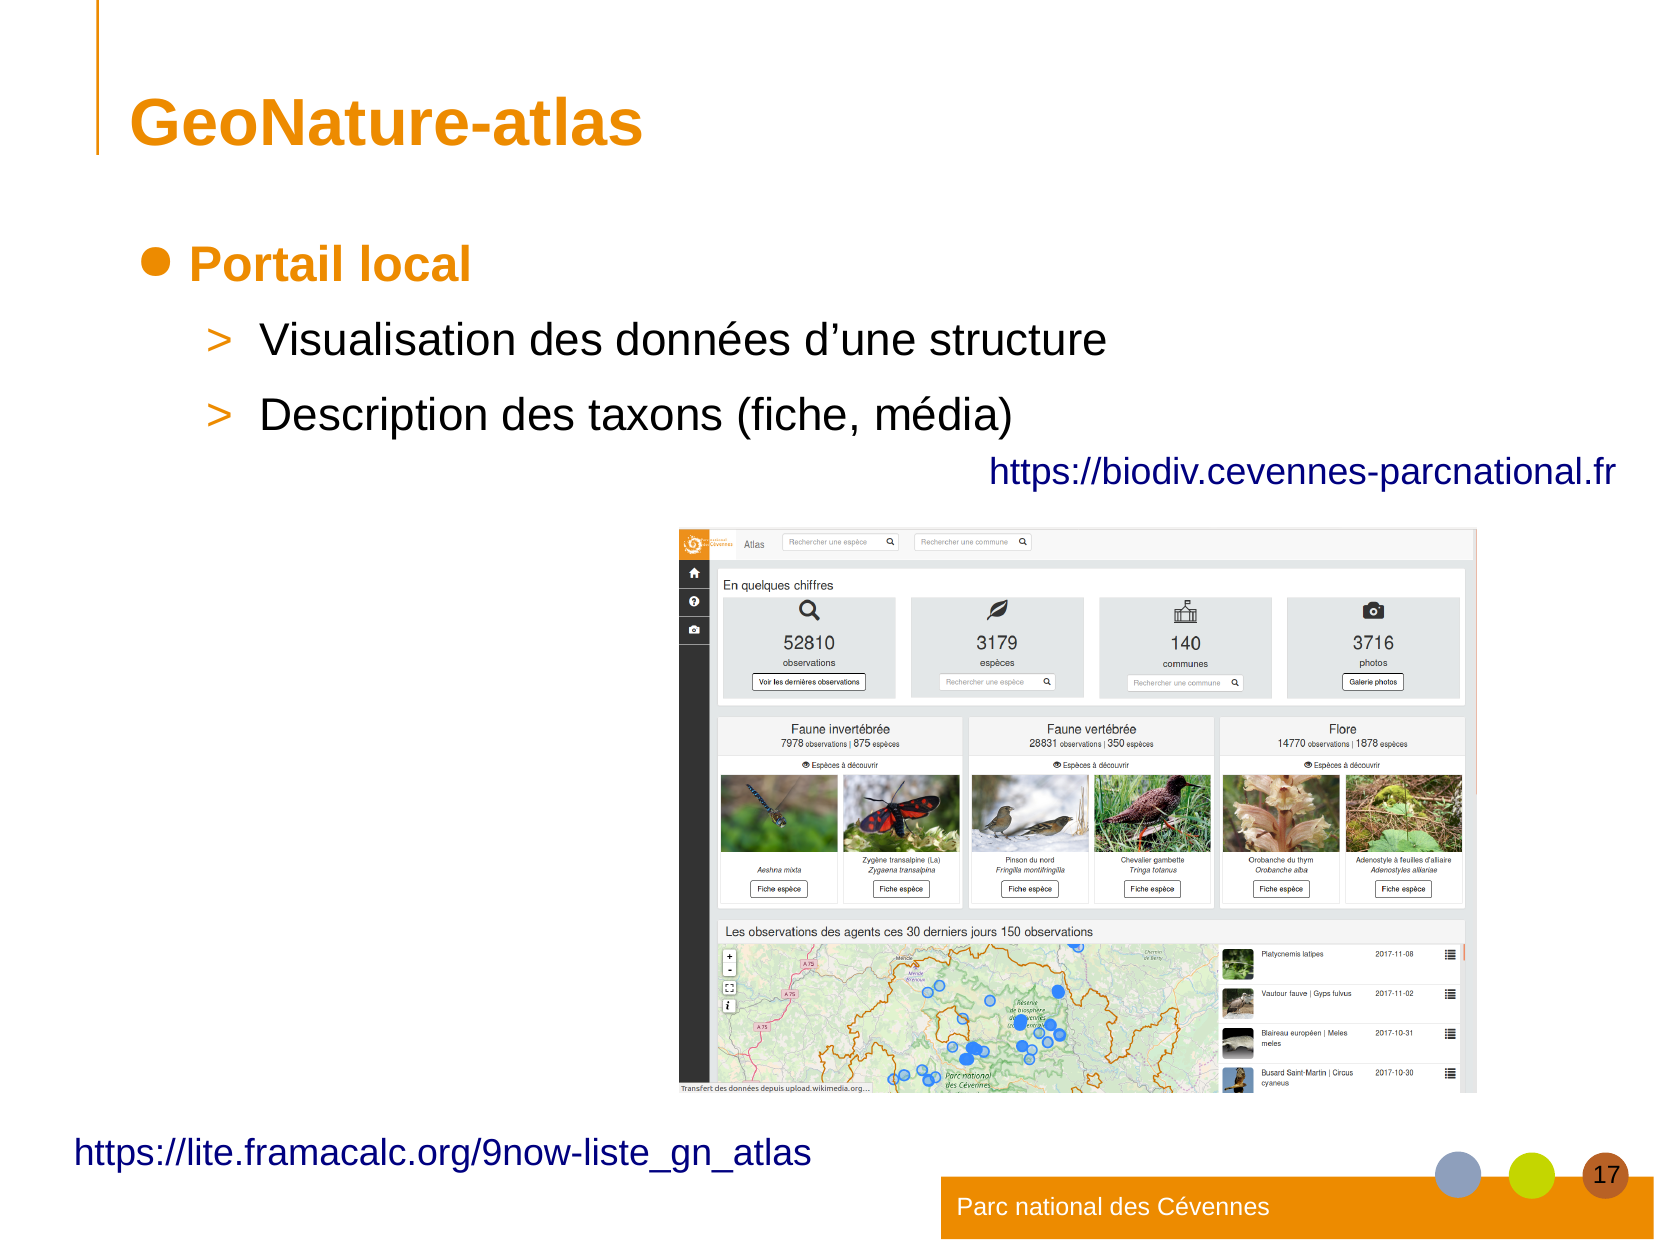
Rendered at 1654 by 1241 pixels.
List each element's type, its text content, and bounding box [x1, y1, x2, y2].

text_box https://lite.framacalc.org/9now-liste_gn_atlas [59, 1124, 855, 1182]
text_box https://biodiv.cevennes-parcnational.fr [974, 442, 1632, 500]
title GeoNature-atlas [129, 11, 1619, 160]
list Portail local Visualisation des données d’une structure Description des taxons (fiche, média) [118, 236, 1625, 956]
picture [679, 527, 1477, 1093]
